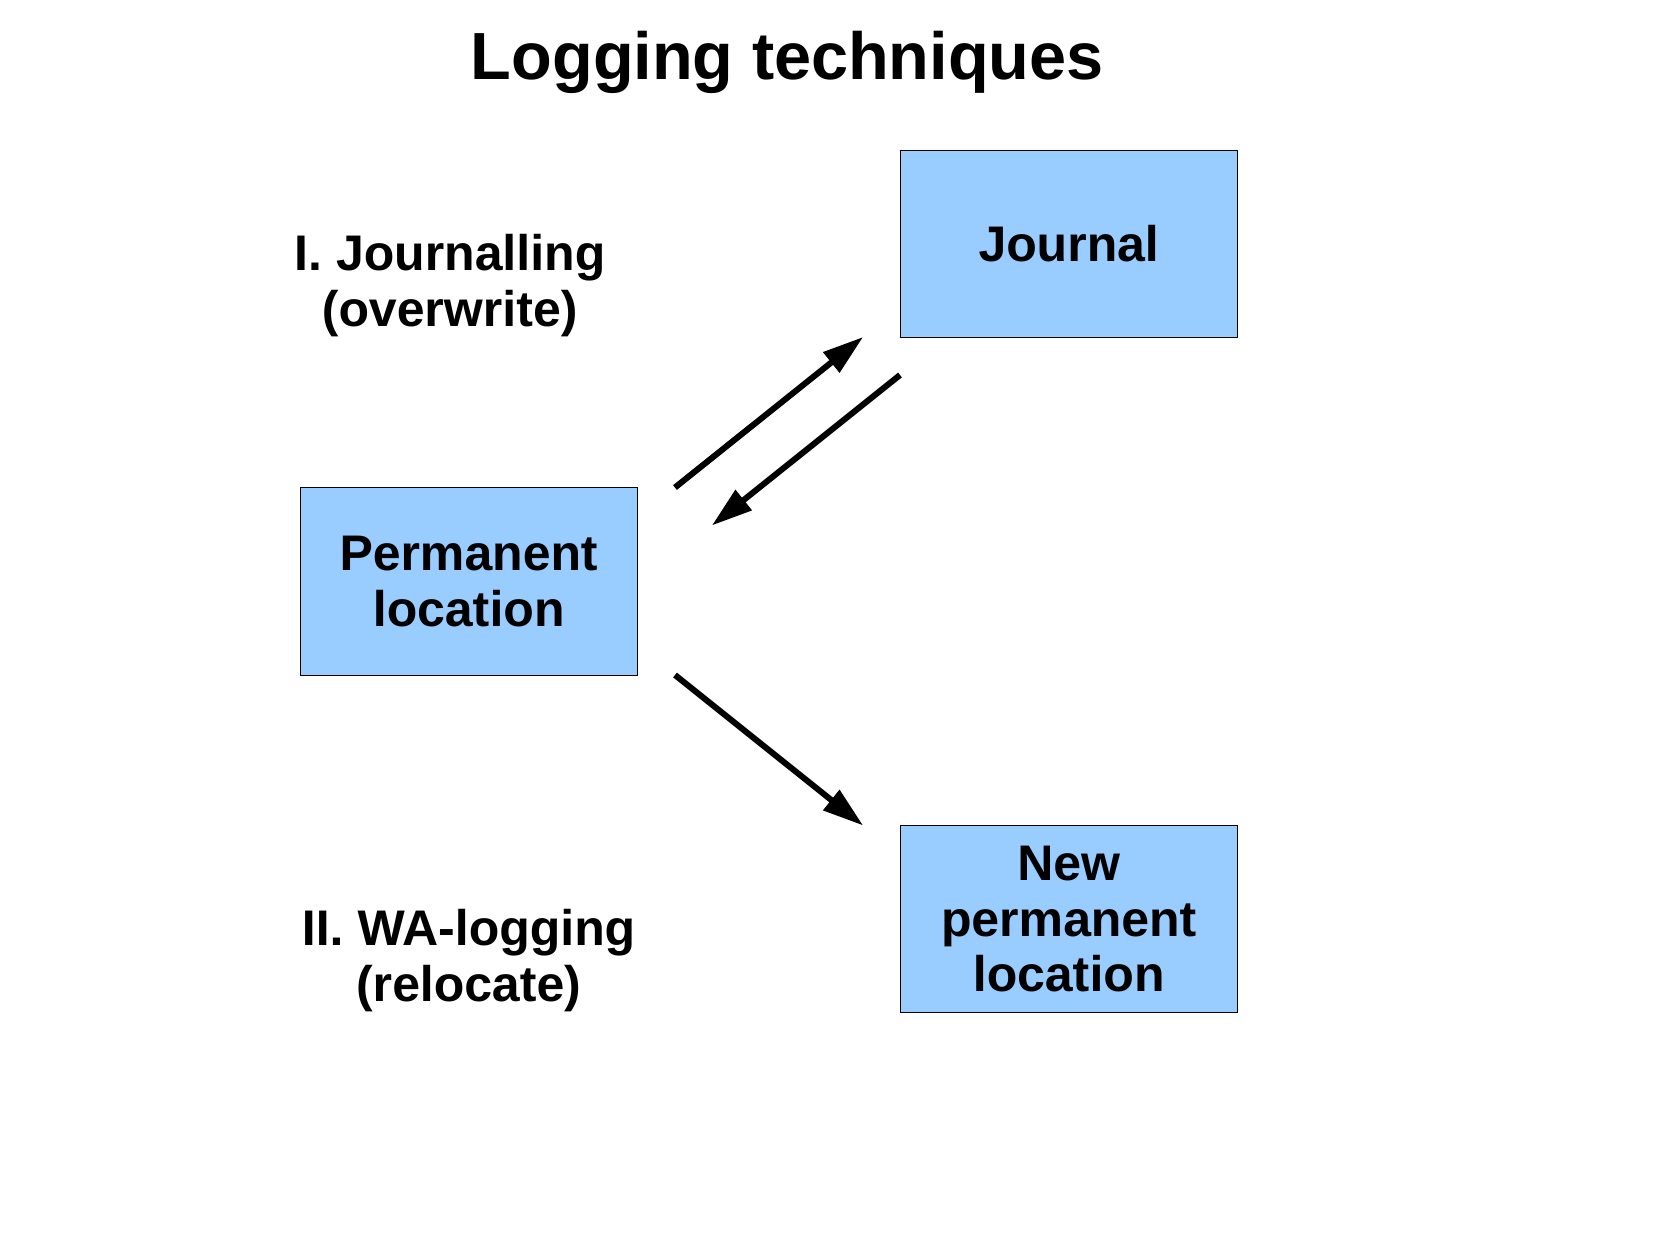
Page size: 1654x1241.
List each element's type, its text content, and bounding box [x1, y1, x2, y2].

text_box Permanent location [300, 487, 638, 676]
text_box Logging techniques [262, 0, 1313, 113]
text_box New permanent location [900, 825, 1238, 1013]
text_box I. Journalling (overwrite) [262, 187, 638, 376]
text_box Journal [900, 150, 1238, 338]
text_box II. WA-logging (relocate) [300, 862, 638, 1051]
